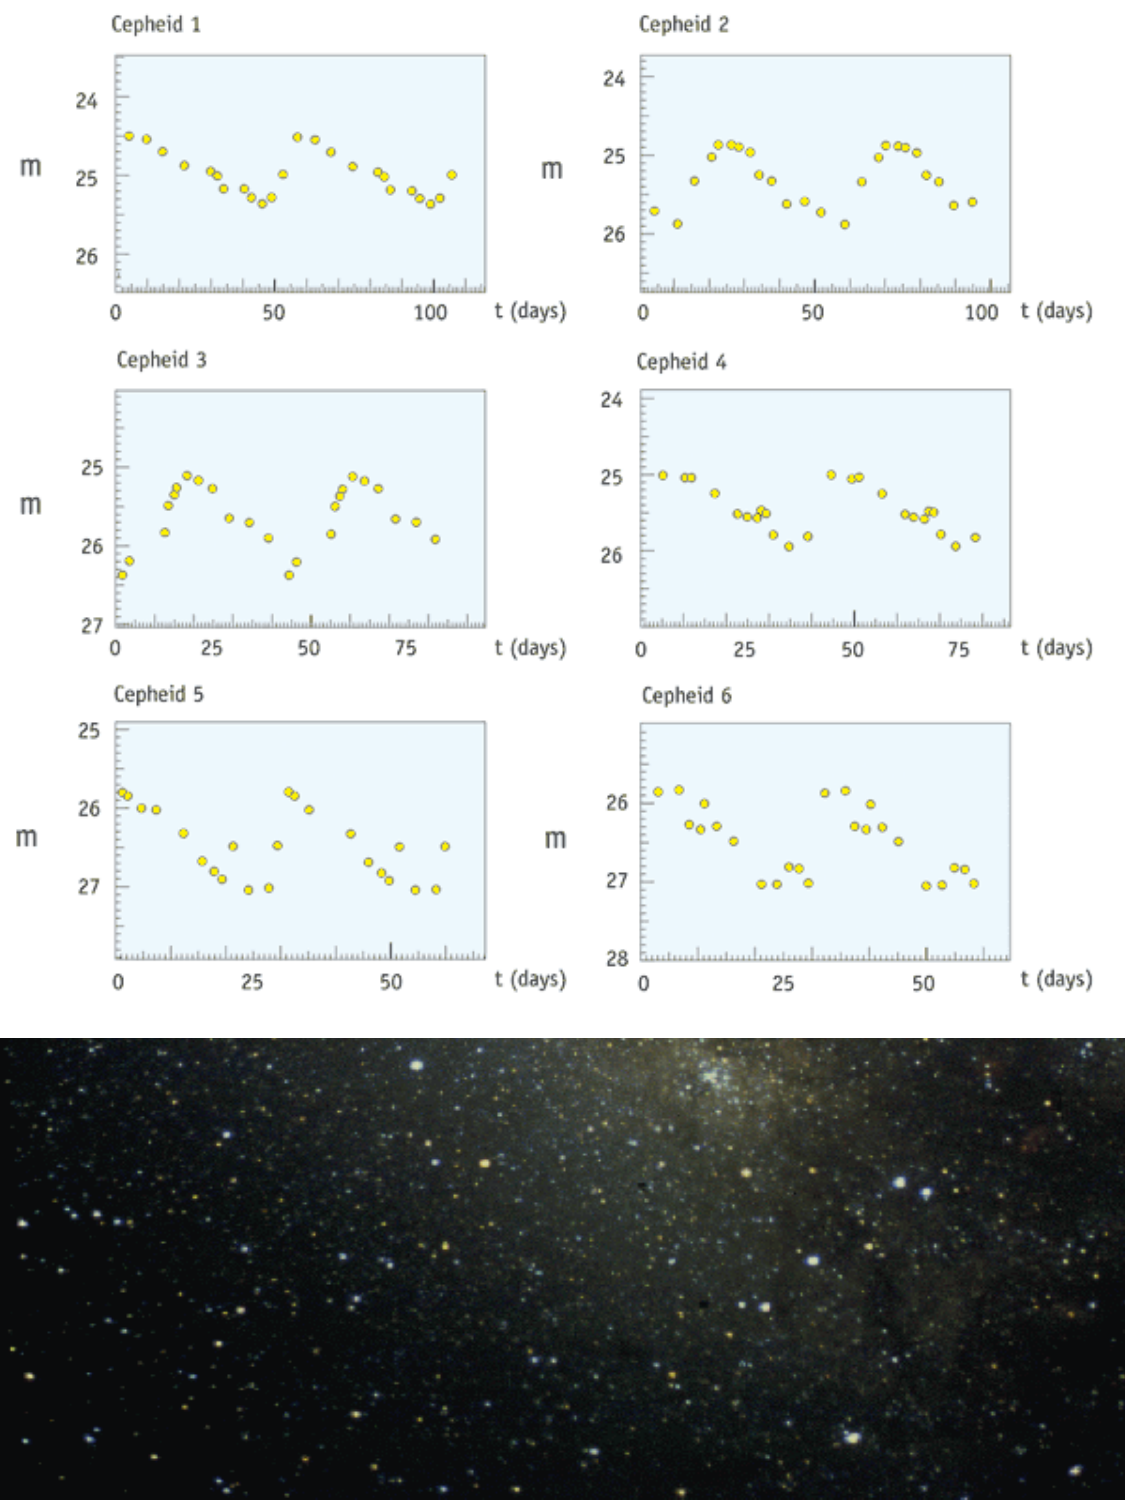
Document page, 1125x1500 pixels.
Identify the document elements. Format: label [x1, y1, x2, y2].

picture [0, 0, 1125, 1039]
